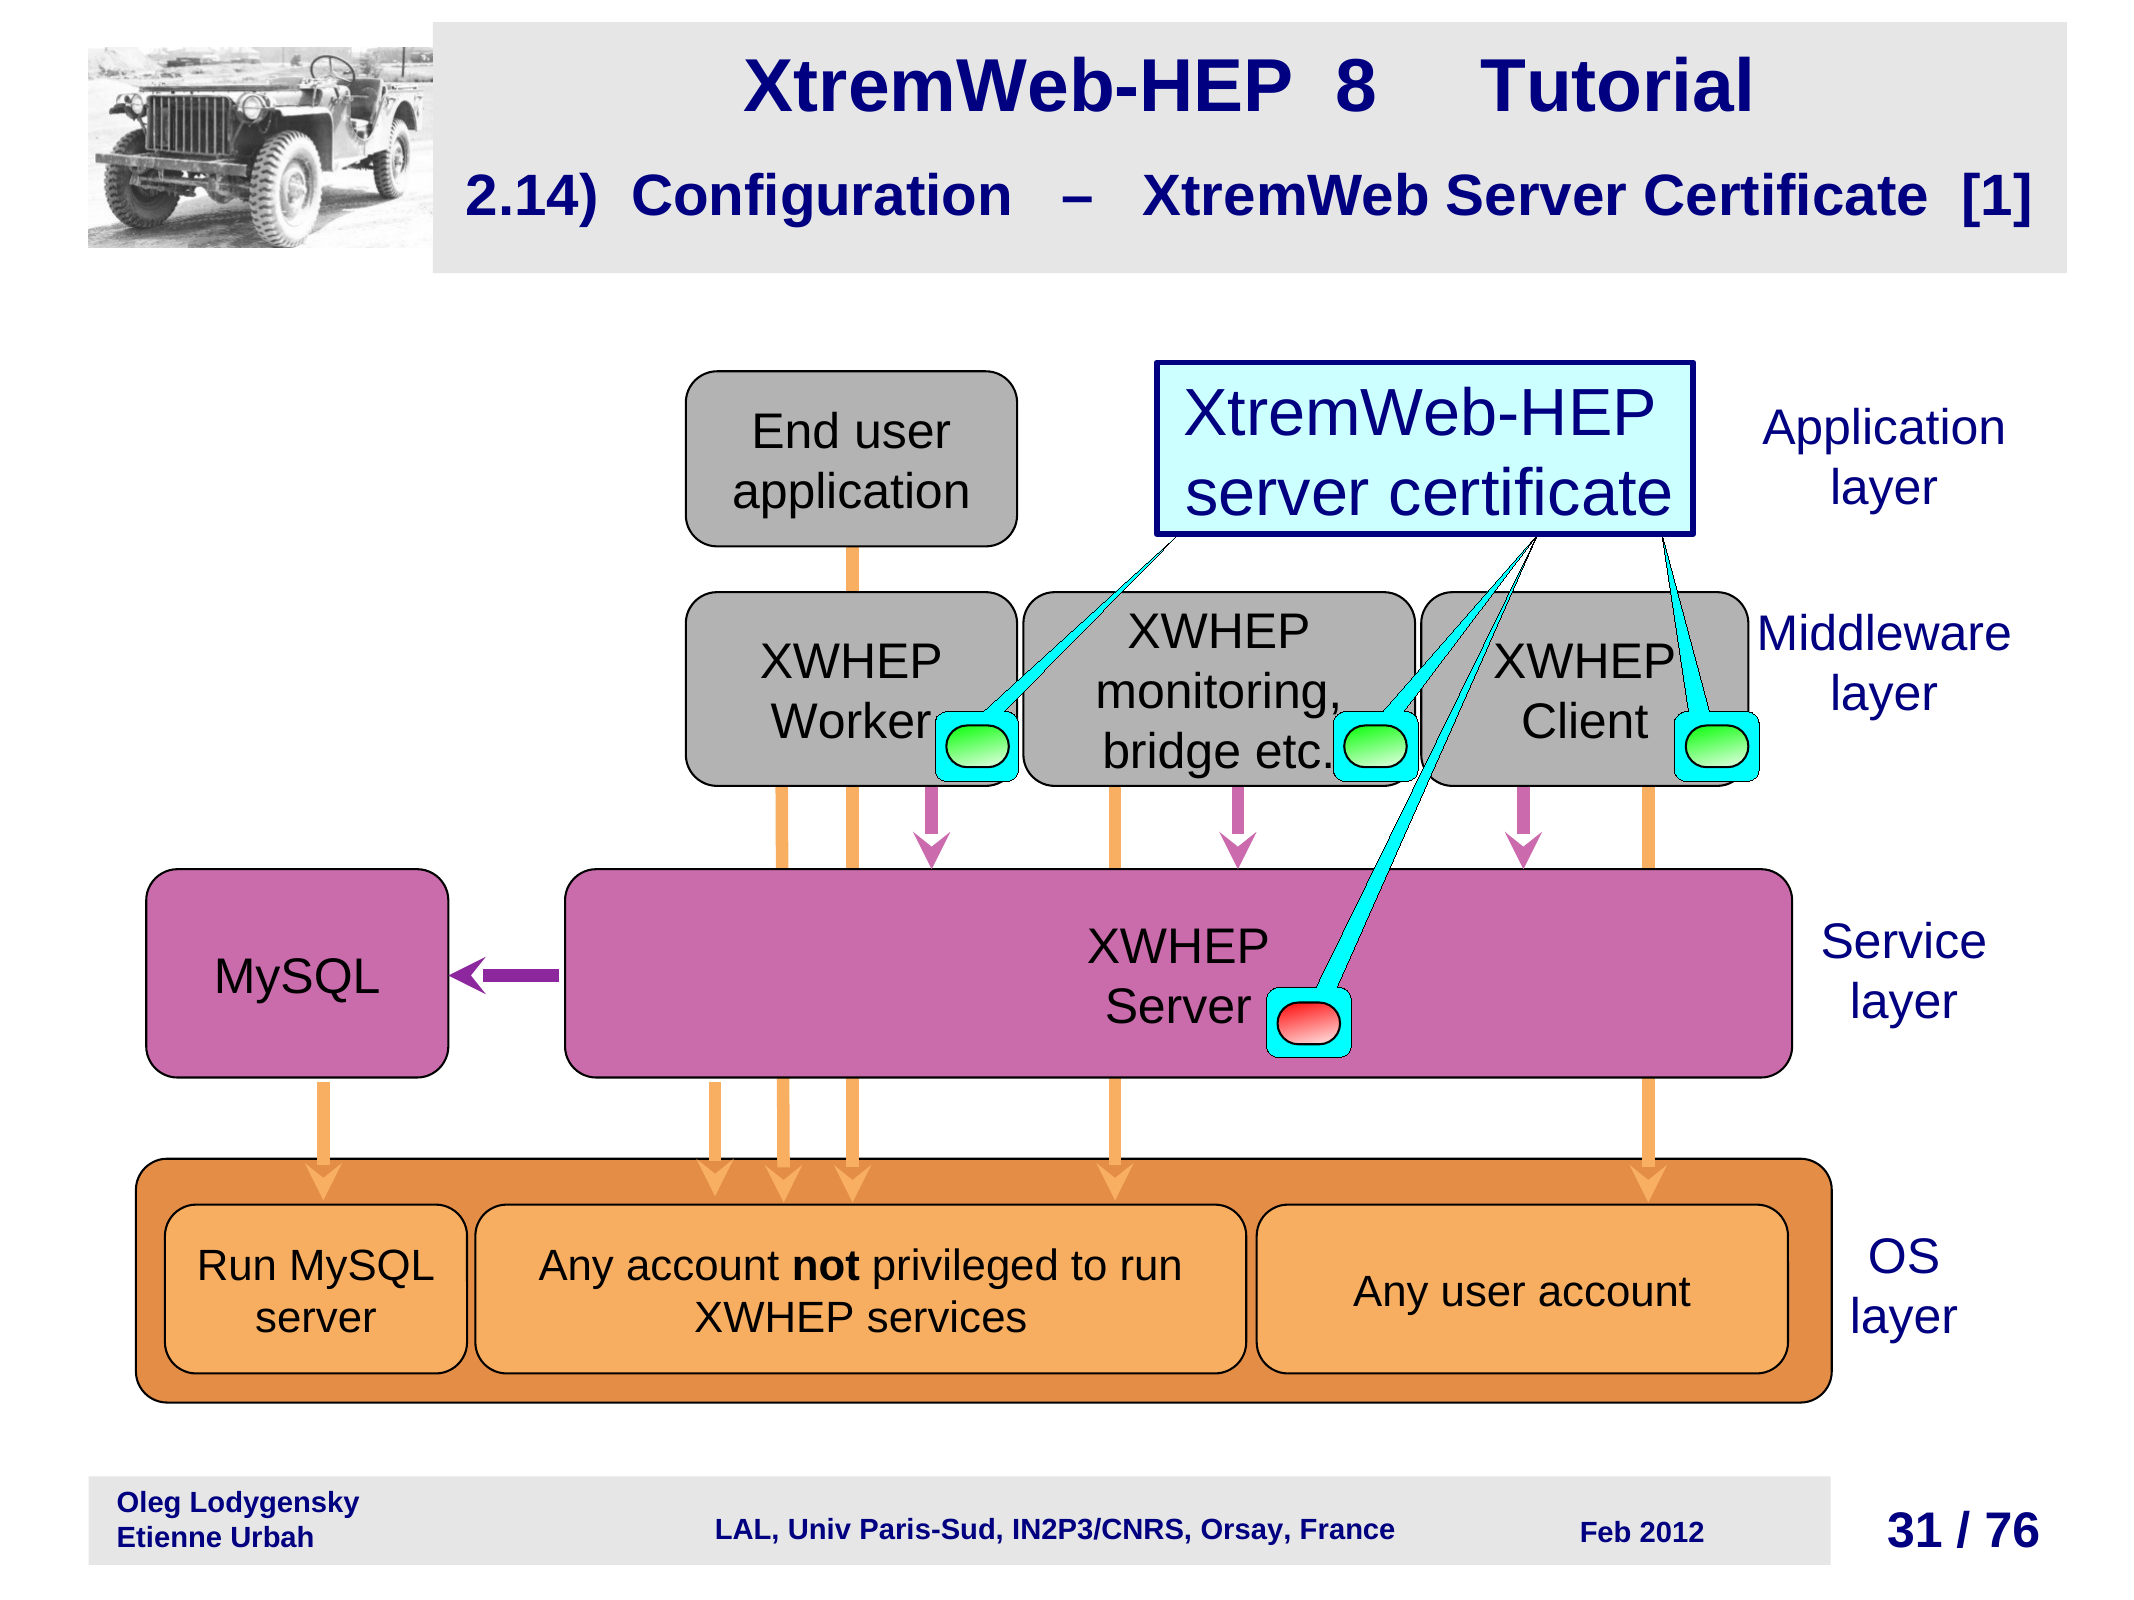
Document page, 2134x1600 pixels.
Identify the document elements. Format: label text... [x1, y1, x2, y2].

text_box XWHEP monitoring, bridge etc. [1023, 592, 1416, 786]
text_box End user application [685, 371, 1018, 547]
text_box [1661, 534, 1760, 782]
text_box XWHEP Client [1678, 592, 1749, 711]
text_box [935, 536, 1177, 782]
text_box XWHEP Client [1431, 592, 1733, 786]
title 2.14) Configuration – XtremWeb Server Certificate [1] [442, 118, 2067, 266]
text_box MySQL [146, 869, 449, 1078]
text_box Middleware layer [1739, 600, 2038, 732]
text_box Any account not privileged to run XWHEP services [475, 1204, 1247, 1374]
text_box OS layer [1840, 1223, 1968, 1344]
text_box XWHEP Client [1421, 592, 1508, 766]
text_box [1266, 534, 1538, 1058]
text_box XWHEP Server [565, 869, 1793, 1078]
text_box Application layer [1731, 394, 2038, 526]
text_box XWHEP Worker [685, 592, 1018, 786]
text_box Any user account [1256, 1204, 1789, 1374]
text_box [135, 1158, 1832, 1403]
text_box XWHEP monitoring, bridge etc. [1023, 592, 1113, 674]
picture [88, 47, 433, 248]
text_box XWHEP Client [1421, 592, 1486, 666]
text_box [697, 1158, 733, 1172]
text_box Run MySQL server [164, 1204, 468, 1374]
text_box Service layer [1811, 908, 1997, 1029]
text_box XtremWeb-HEP server certificate [1156, 362, 1694, 534]
